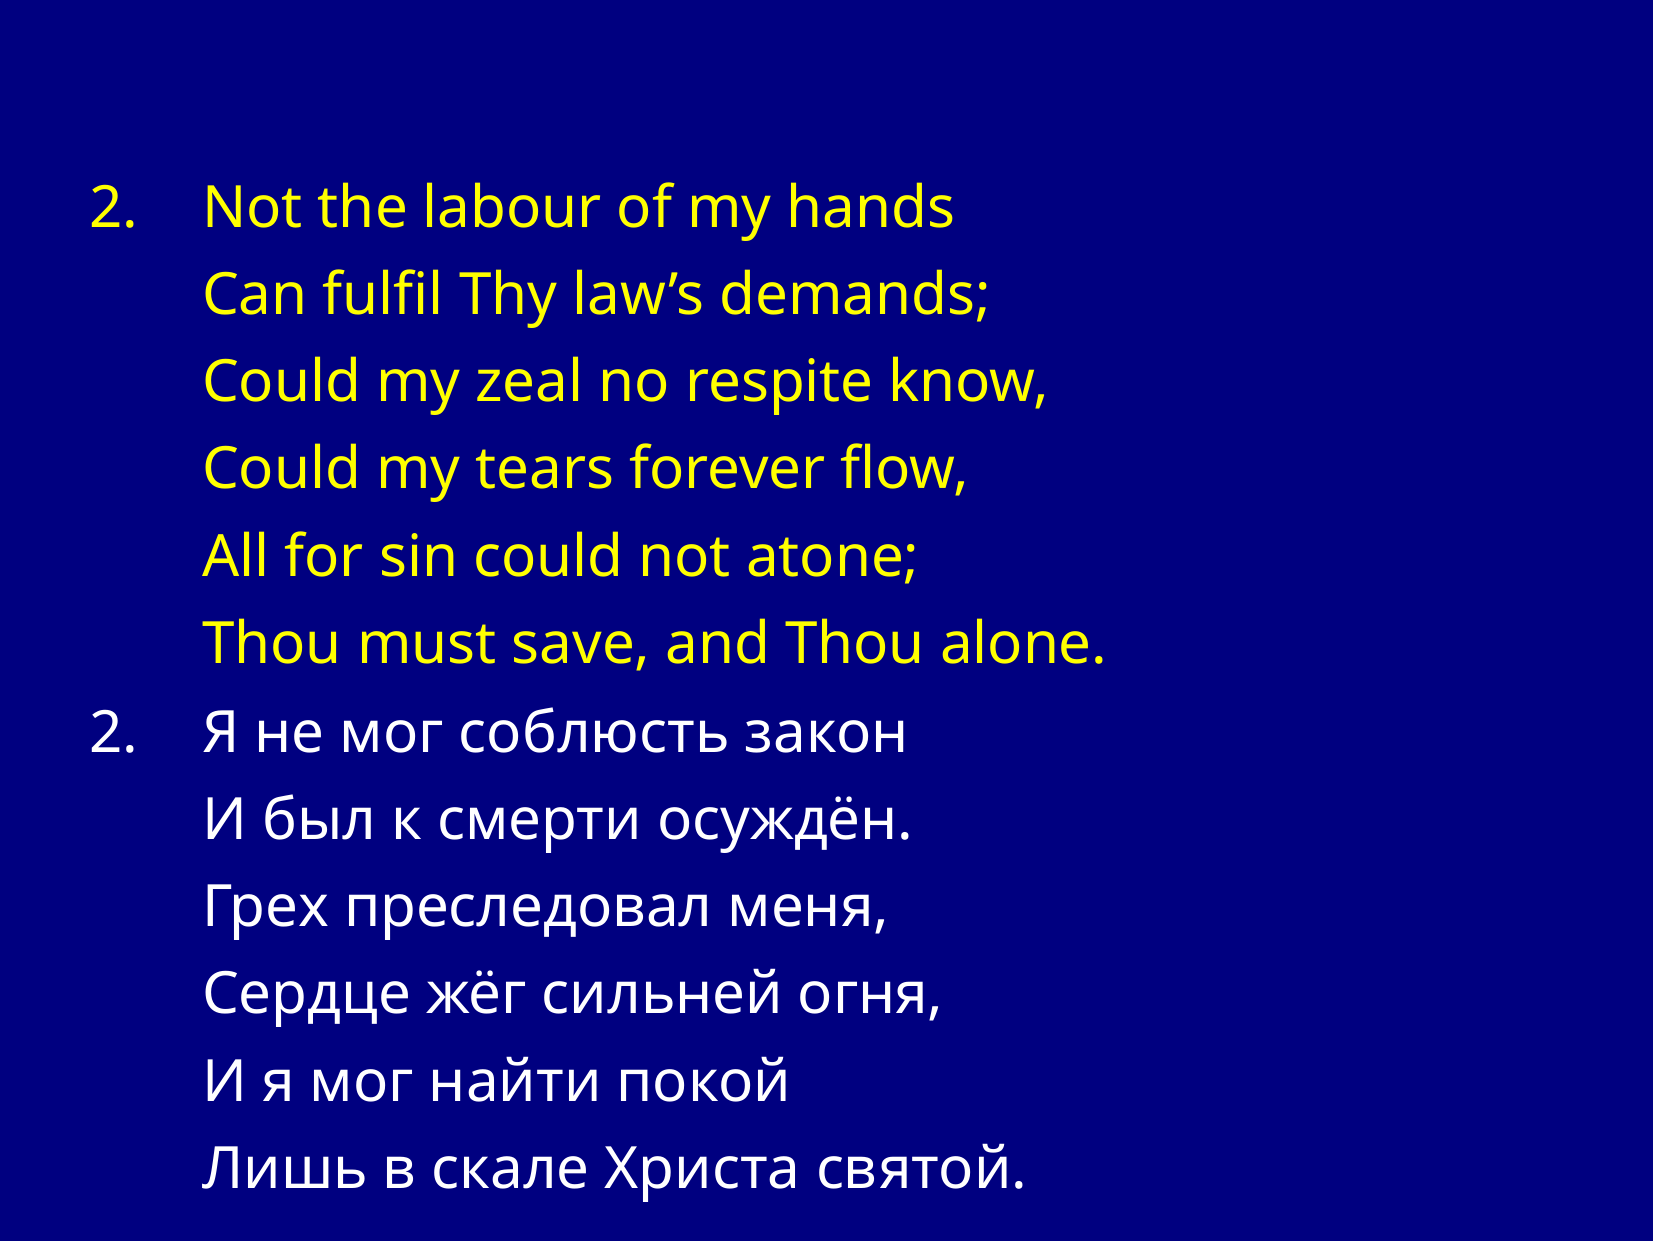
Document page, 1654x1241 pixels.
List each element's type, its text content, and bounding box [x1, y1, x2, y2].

text_box 2. Not the labour of my hands Can fulfil Thy law’s demands; Could my zeal no respite know, Could my tears forever flow, All for sin could not atone; Thou must save, and Thou alone. [75, 150, 1576, 638]
text_box 2. Я не мог соблюсть закон И был к смерти осуждён. Грех преследовал меня, Сердце жёг сильней огня, И я мог найти покой Лишь в скале Христа святой. [75, 675, 1576, 1163]
